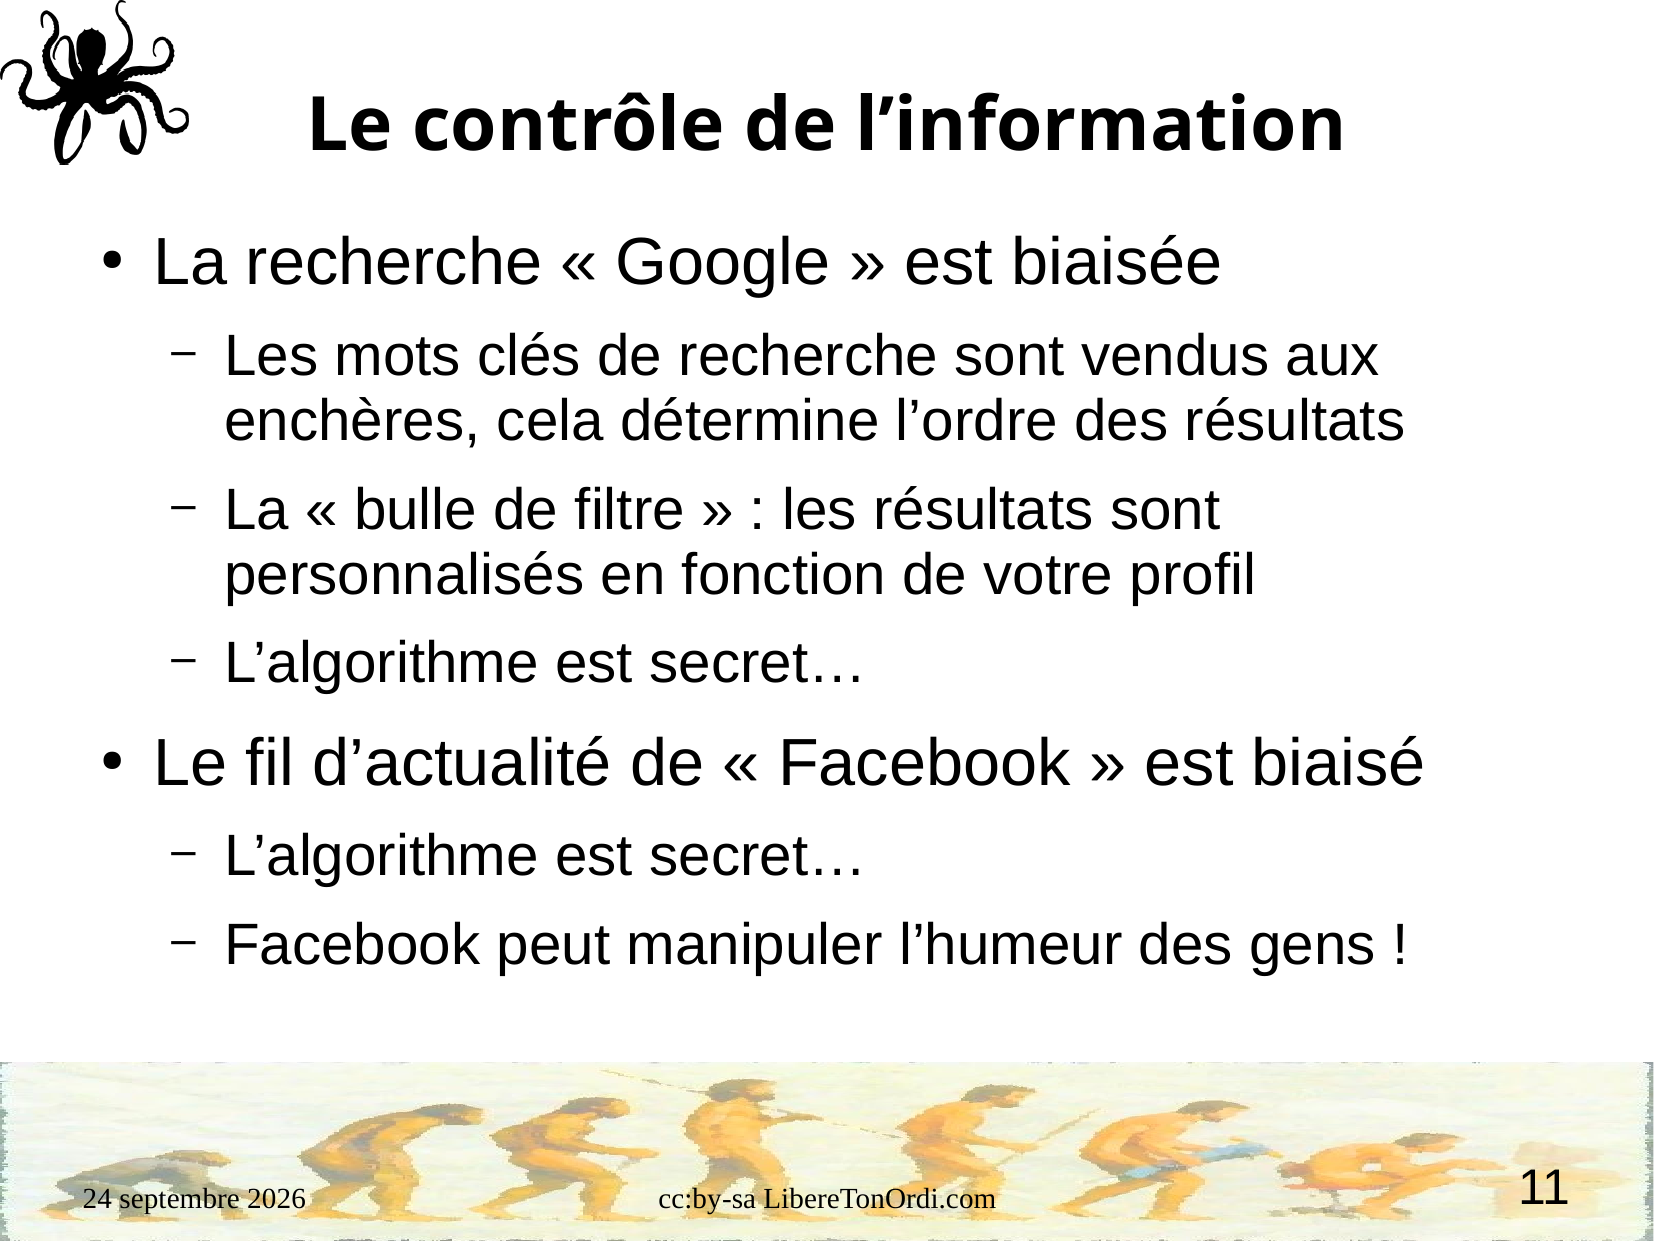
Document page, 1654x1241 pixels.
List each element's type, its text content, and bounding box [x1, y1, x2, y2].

picture [0, 0, 189, 165]
title Le contrôle de l’information [82, 47, 1571, 196]
picture [0, 1062, 1654, 1241]
list La recherche « Google » est biaisée Les mots clés de recherche sont vendus aux enchères, cela détermine l’ordre des résultats La « bulle de filtre » : les résultats sont personnalisés en fonction de votre profil L’algorithme est secret… Le fil d’actualité de « Facebook » est biaisé L’algorithme est secret… Facebook peut manipuler l’humeur des gens ! [82, 224, 1571, 1063]
